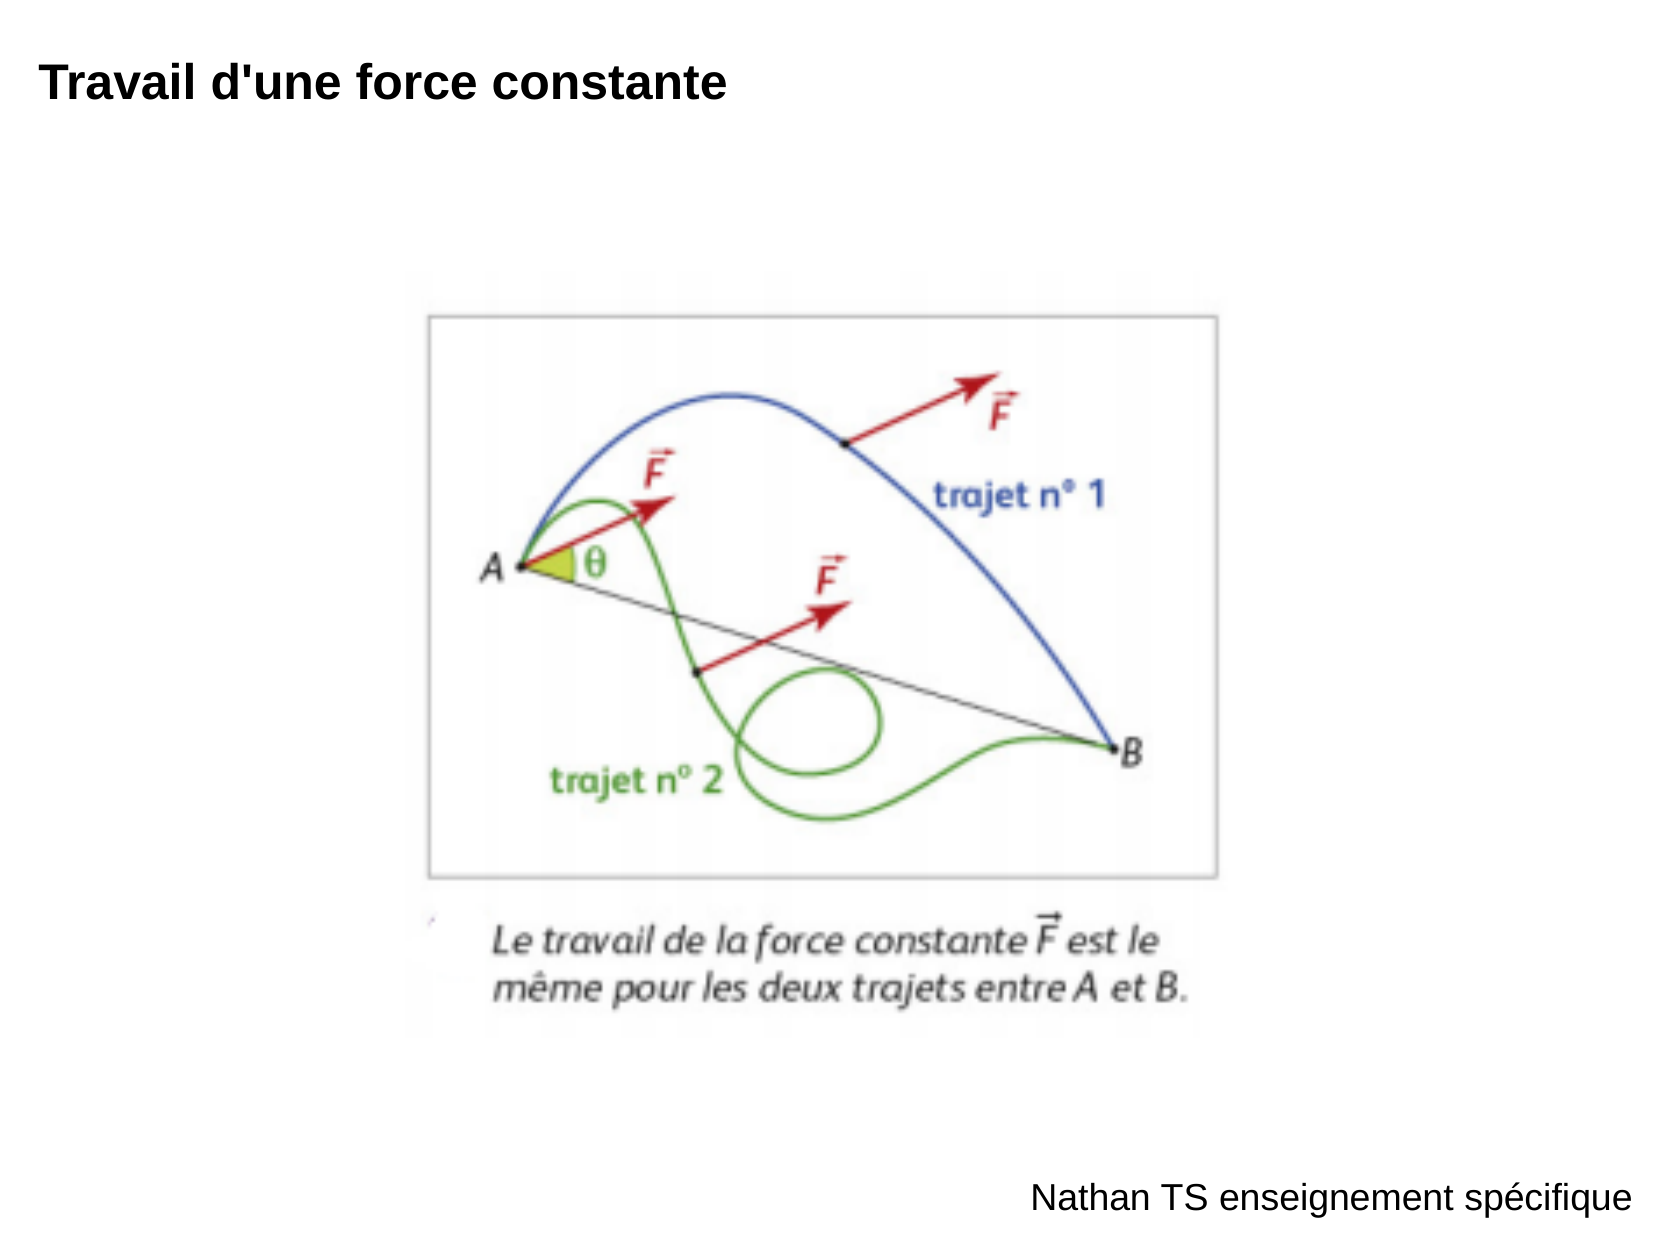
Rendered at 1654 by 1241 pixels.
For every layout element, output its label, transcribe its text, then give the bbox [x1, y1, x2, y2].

picture [401, 271, 1241, 1038]
text_box Nathan TS enseignement spécifique [1015, 1169, 1654, 1241]
text_box Travail d'une force constante [23, 47, 945, 120]
